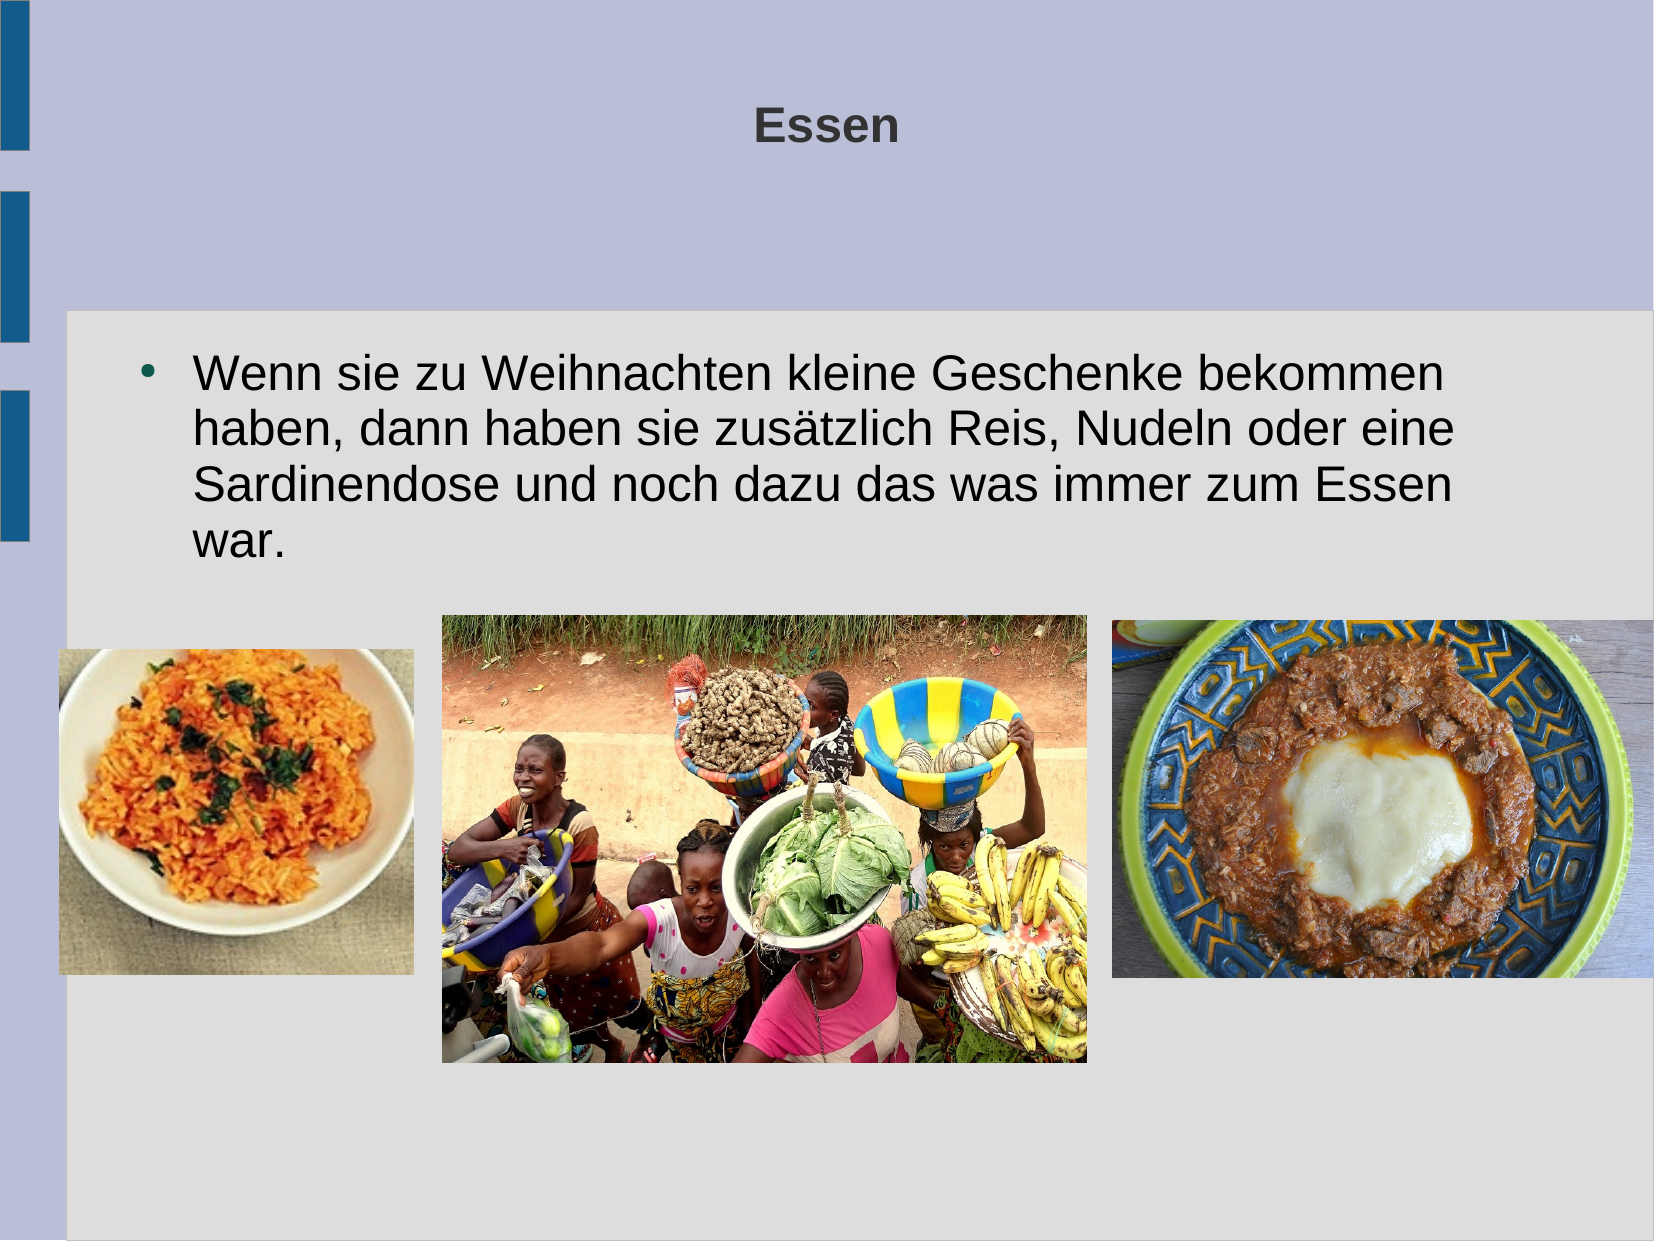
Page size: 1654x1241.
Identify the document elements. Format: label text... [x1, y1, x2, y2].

title Essen [82, 49, 1571, 257]
list Wenn sie zu Weihnachten kleine Geschenke bekommen haben, dann haben sie zusätzlich Reis, Nudeln oder eine Sardinendose und noch dazu das was immer zum Essen war. [121, 344, 1534, 1164]
picture [1112, 620, 1654, 978]
picture [442, 615, 1087, 1063]
picture [59, 649, 414, 975]
